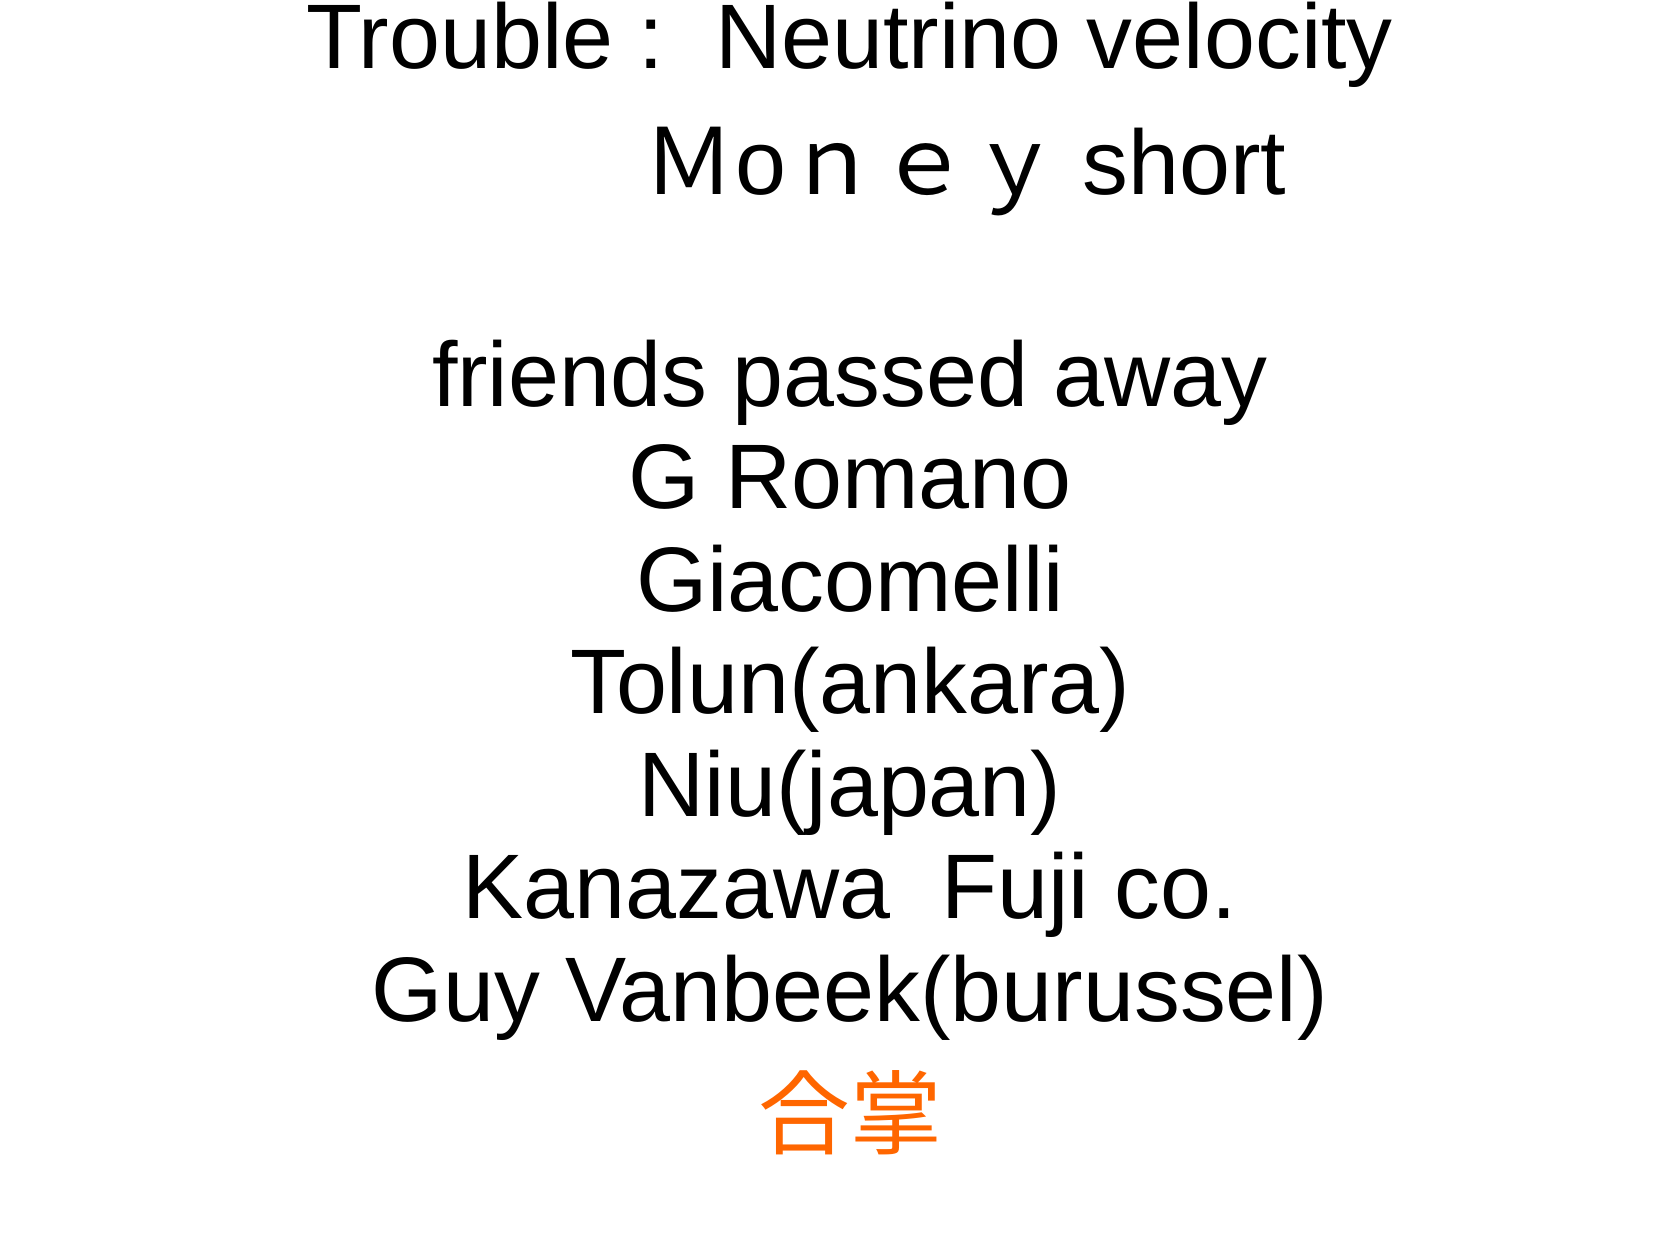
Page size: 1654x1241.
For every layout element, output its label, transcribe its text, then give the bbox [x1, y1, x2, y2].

title Trouble : Neutrino velocity Ｍoｎｅｙ short friends passed away G Romano Giacomelli Tolun(ankara) Niu(japan) Kanazawa Fuji co. Guy Vanbeek(burussel) 合掌 [106, 0, 1595, 1138]
